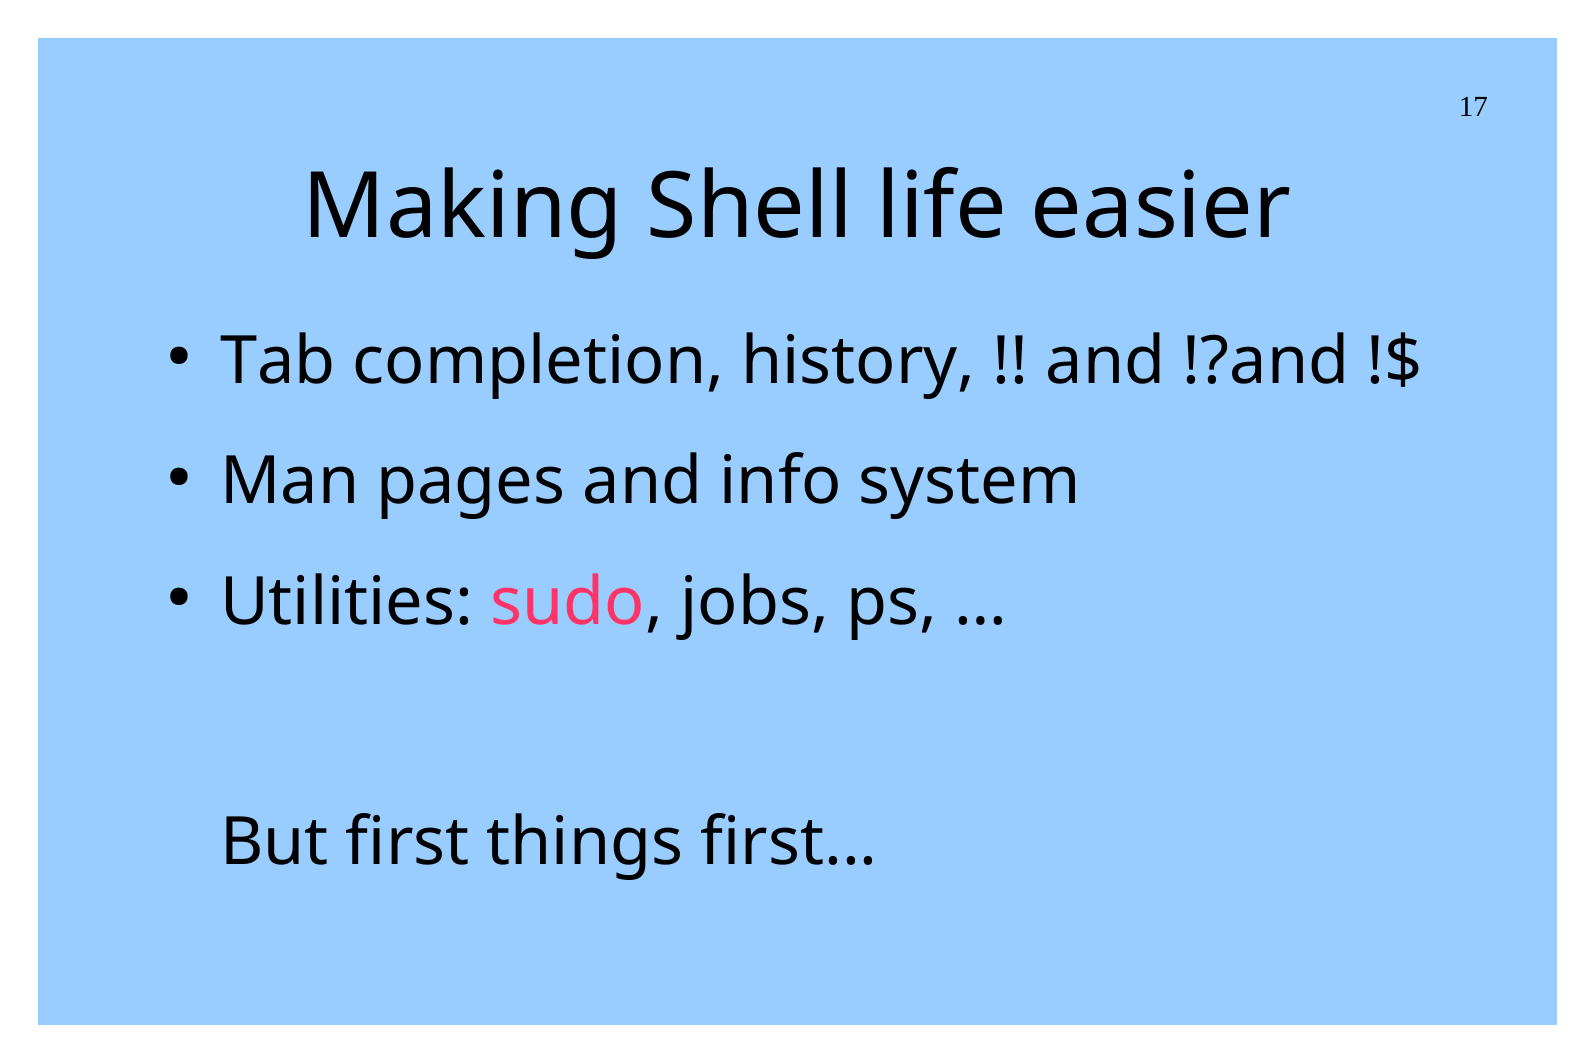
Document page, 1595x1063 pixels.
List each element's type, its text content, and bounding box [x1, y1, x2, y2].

list Tab completion, history, !! and !?and !$ Man pages and info system Utilities: sudo, jobs, ps, … But first things first... [149, 312, 1447, 935]
title Making Shell life easier [149, 119, 1447, 285]
